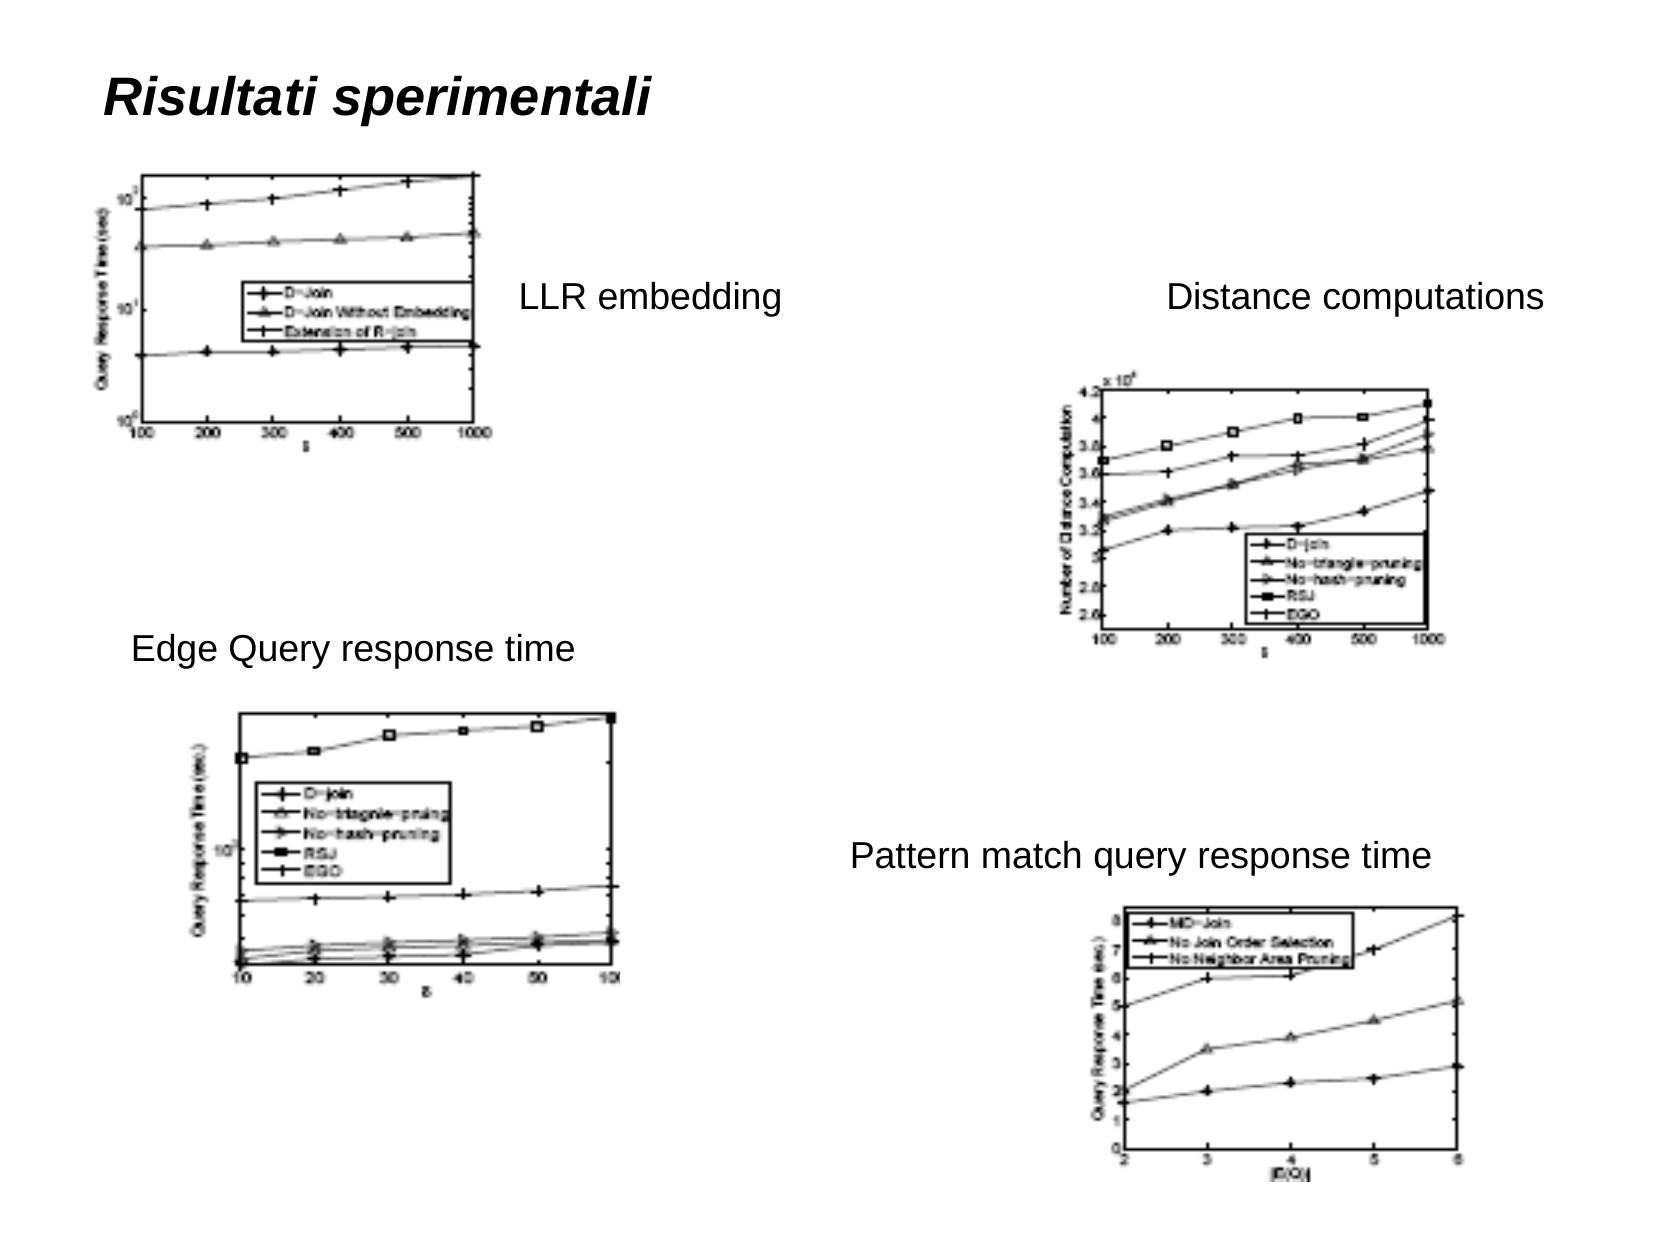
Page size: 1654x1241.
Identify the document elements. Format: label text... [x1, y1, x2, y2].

picture [59, 147, 502, 473]
text_box LLR embedding [503, 267, 798, 325]
text_box Risultati sperimentali [88, 59, 667, 136]
text_box Edge Query response time [116, 620, 591, 677]
picture [177, 690, 621, 1004]
text_box Distance computations [1151, 267, 1560, 325]
text_box Pattern match query response time [834, 826, 1447, 884]
picture [1062, 885, 1477, 1182]
picture [1038, 354, 1447, 670]
